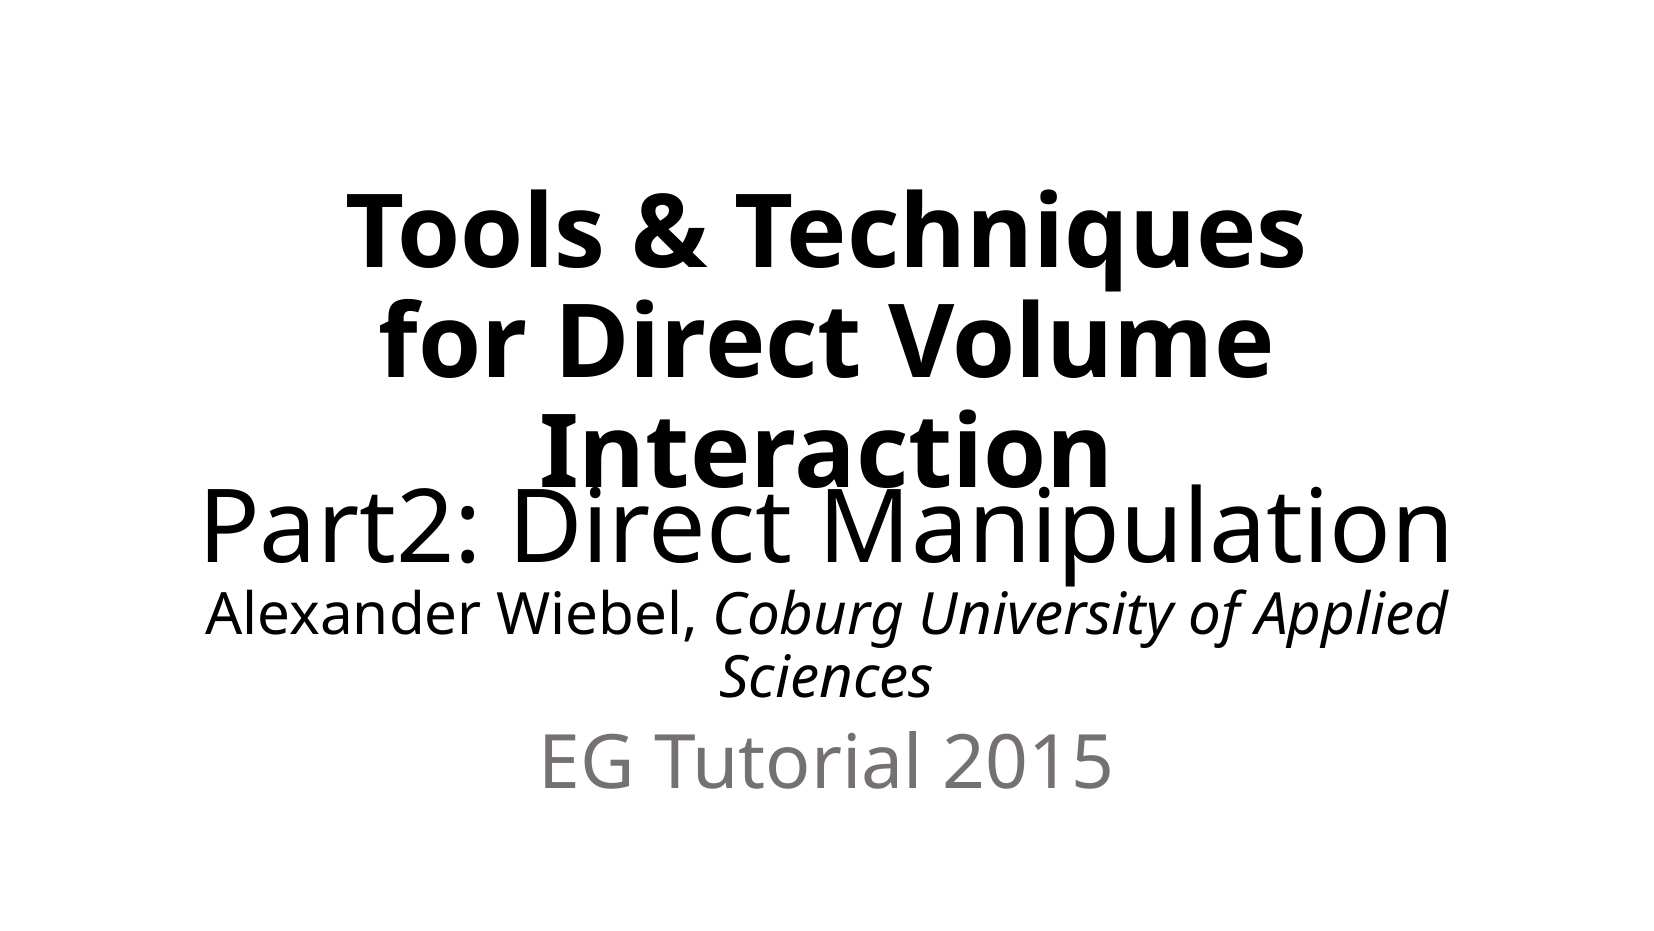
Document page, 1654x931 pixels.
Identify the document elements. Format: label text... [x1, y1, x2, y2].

subtitle EG Tutorial 2015 [113, 716, 1540, 870]
title Part2: Direct Manipulation Alexander Wiebel, Coburg University of Applied Sciences [113, 466, 1540, 675]
title Tools & Techniques for Direct Volume Interaction [113, 171, 1540, 380]
